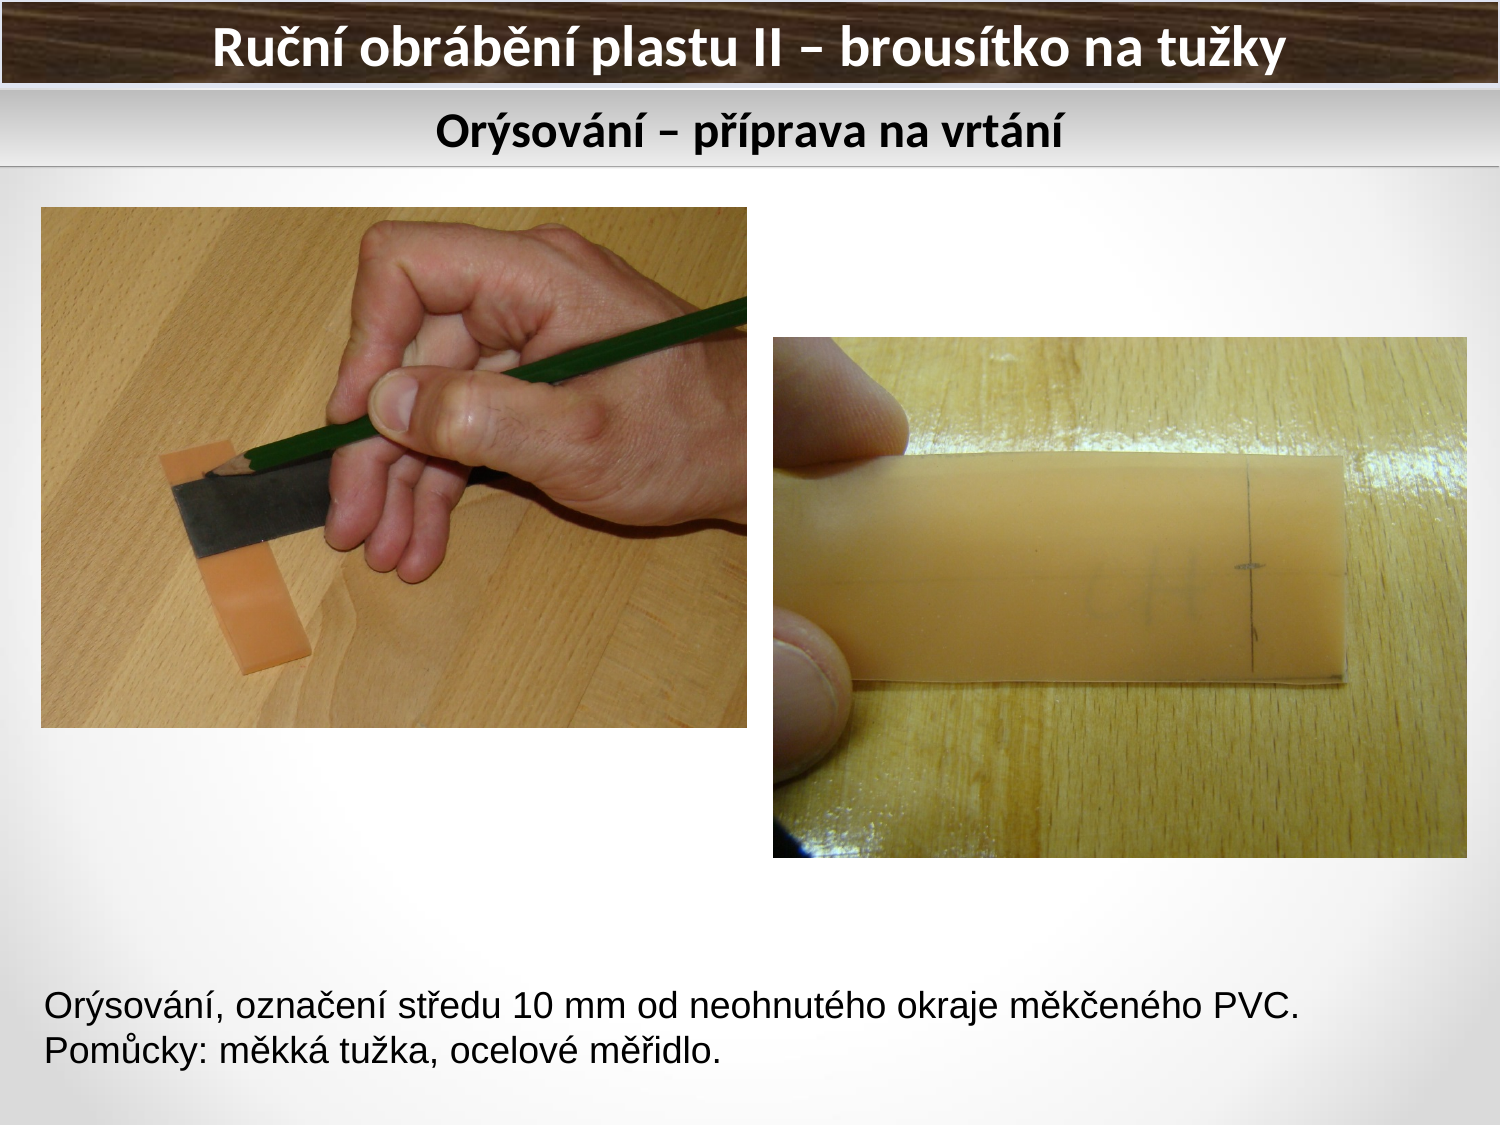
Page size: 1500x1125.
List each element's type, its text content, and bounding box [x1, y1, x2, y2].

text_box Orýsování, označení středu 10 mm od neohnutého okraje měkčeného PVC. Pomůcky: měkká tužka, ocelové měřidlo. [29, 973, 1483, 1079]
picture [0, 166, 1500, 1125]
picture [0, 86, 1500, 90]
text_box Ruční obrábění plastu II – brousítko na tužky [0, 0, 1500, 86]
text_box Orýsování – příprava na vrtání [0, 90, 1500, 166]
